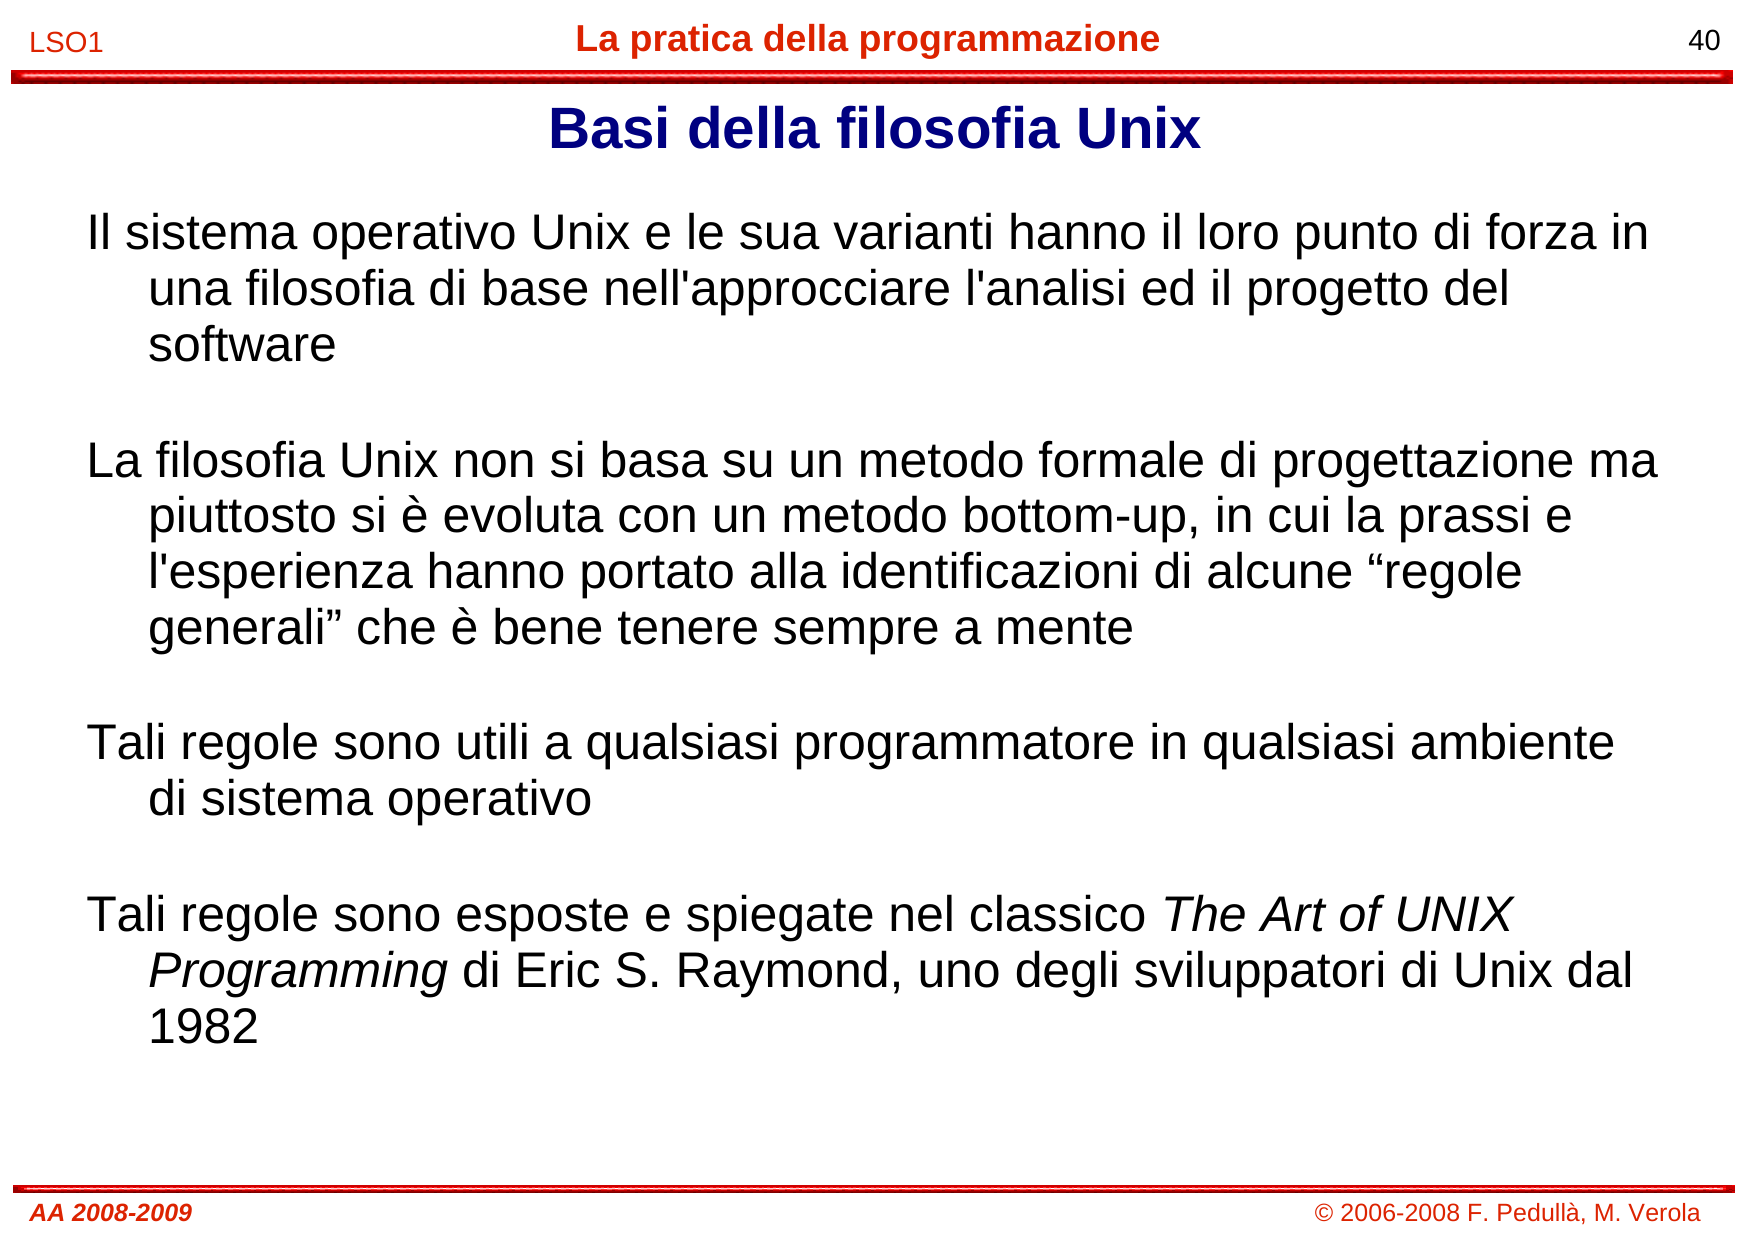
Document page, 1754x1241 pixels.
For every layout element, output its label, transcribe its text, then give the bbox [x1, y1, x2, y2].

picture [11, 70, 1733, 84]
list Il sistema operativo Unix e le sua varianti hanno il loro punto di forza in una filosofia di base nell'approcciare l'analisi ed il progetto del software La filosofia Unix non si basa su un metodo formale di progettazione ma piuttosto si è evoluta con un metodo bottom-up, in cui la prassi e l'esperienza hanno portato alla identificazioni di alcune “regole generali” che è bene tenere sempre a mente Tali regole sono utili a qualsiasi programmatore in qualsiasi ambiente di sistema operativo Tali regole sono esposte e spiegate nel classico The Art of UNIX Programming di Eric S. Raymond, uno degli sviluppatori di Unix dal 1982 [77, 204, 1669, 1054]
picture [13, 1185, 1735, 1193]
text_box Basi della filosofia Unix [404, 92, 1348, 181]
